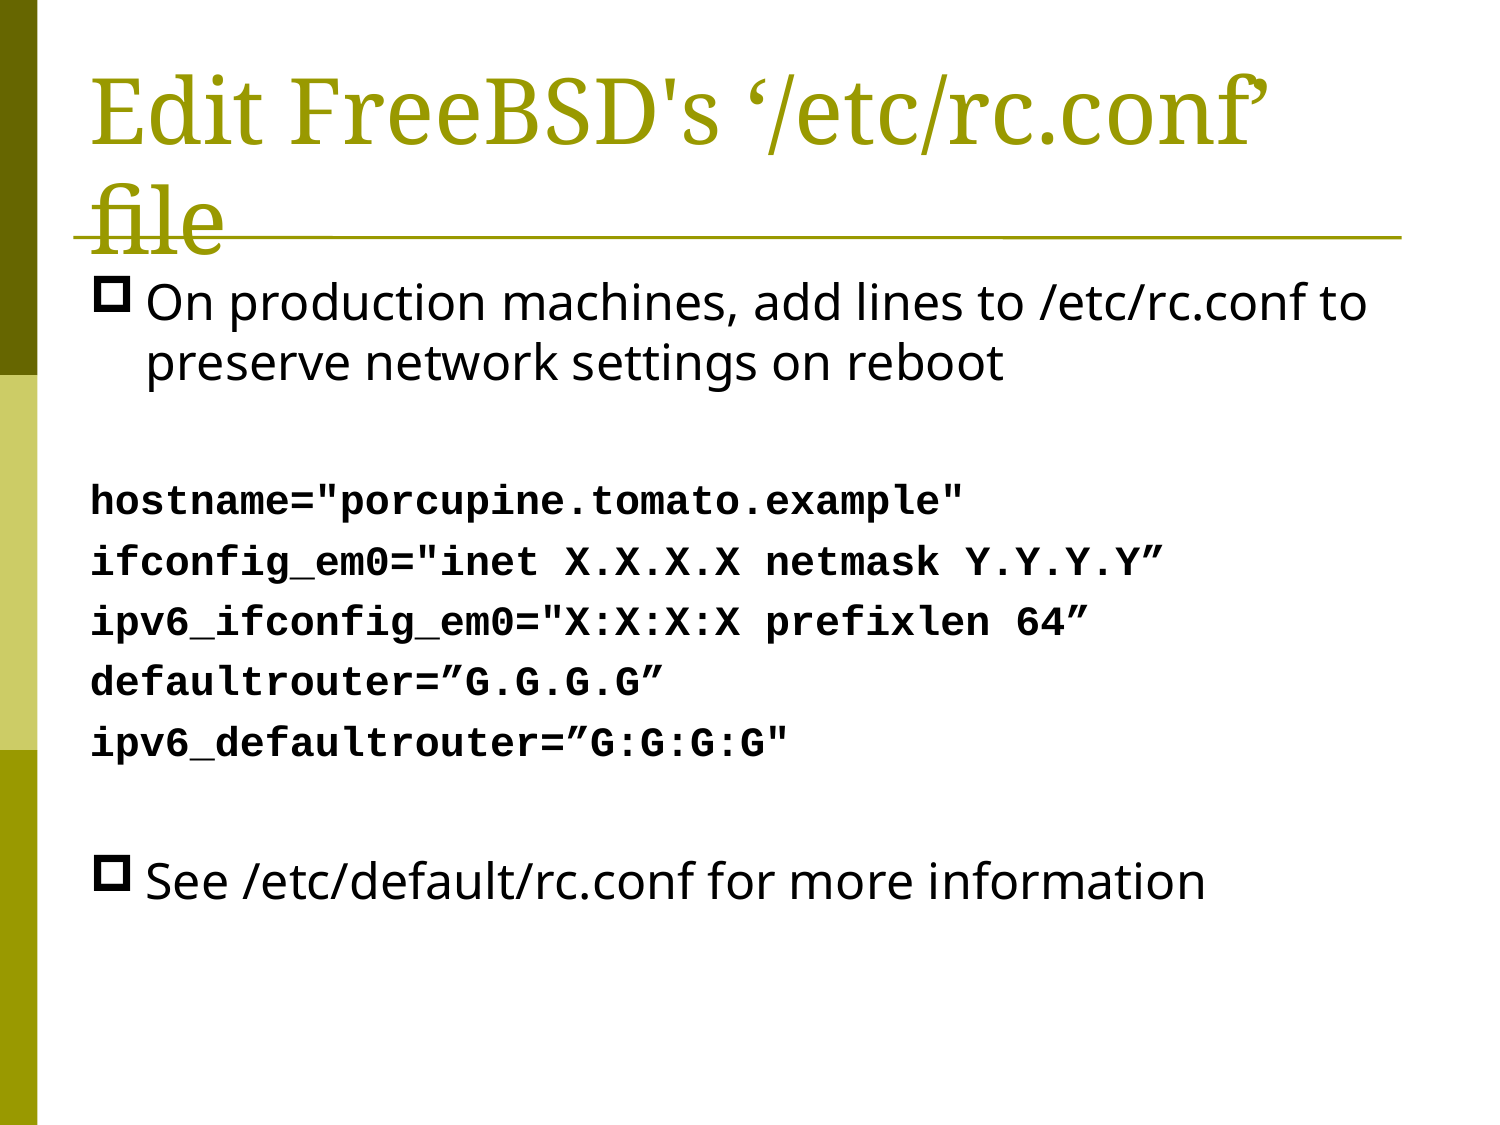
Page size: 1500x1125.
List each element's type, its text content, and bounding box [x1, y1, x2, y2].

text_box On production machines, add lines to /etc/rc.conf to preserve network settings on reboot hostname="porcupine.tomato.example" ifconfig_em0="inet X.X.X.X netmask Y.Y.Y.Y” ipv6_ifconfig_em0="X:X:X:X prefixlen 64” defaultrouter=”G.G.G.G” ipv6_defaultrouter=”G:G:G:G" See /etc/default/rc.conf for more information [75, 262, 1426, 1006]
text_box Edit FreeBSD's ‘/etc/rc.conf’ file [75, 45, 1426, 233]
